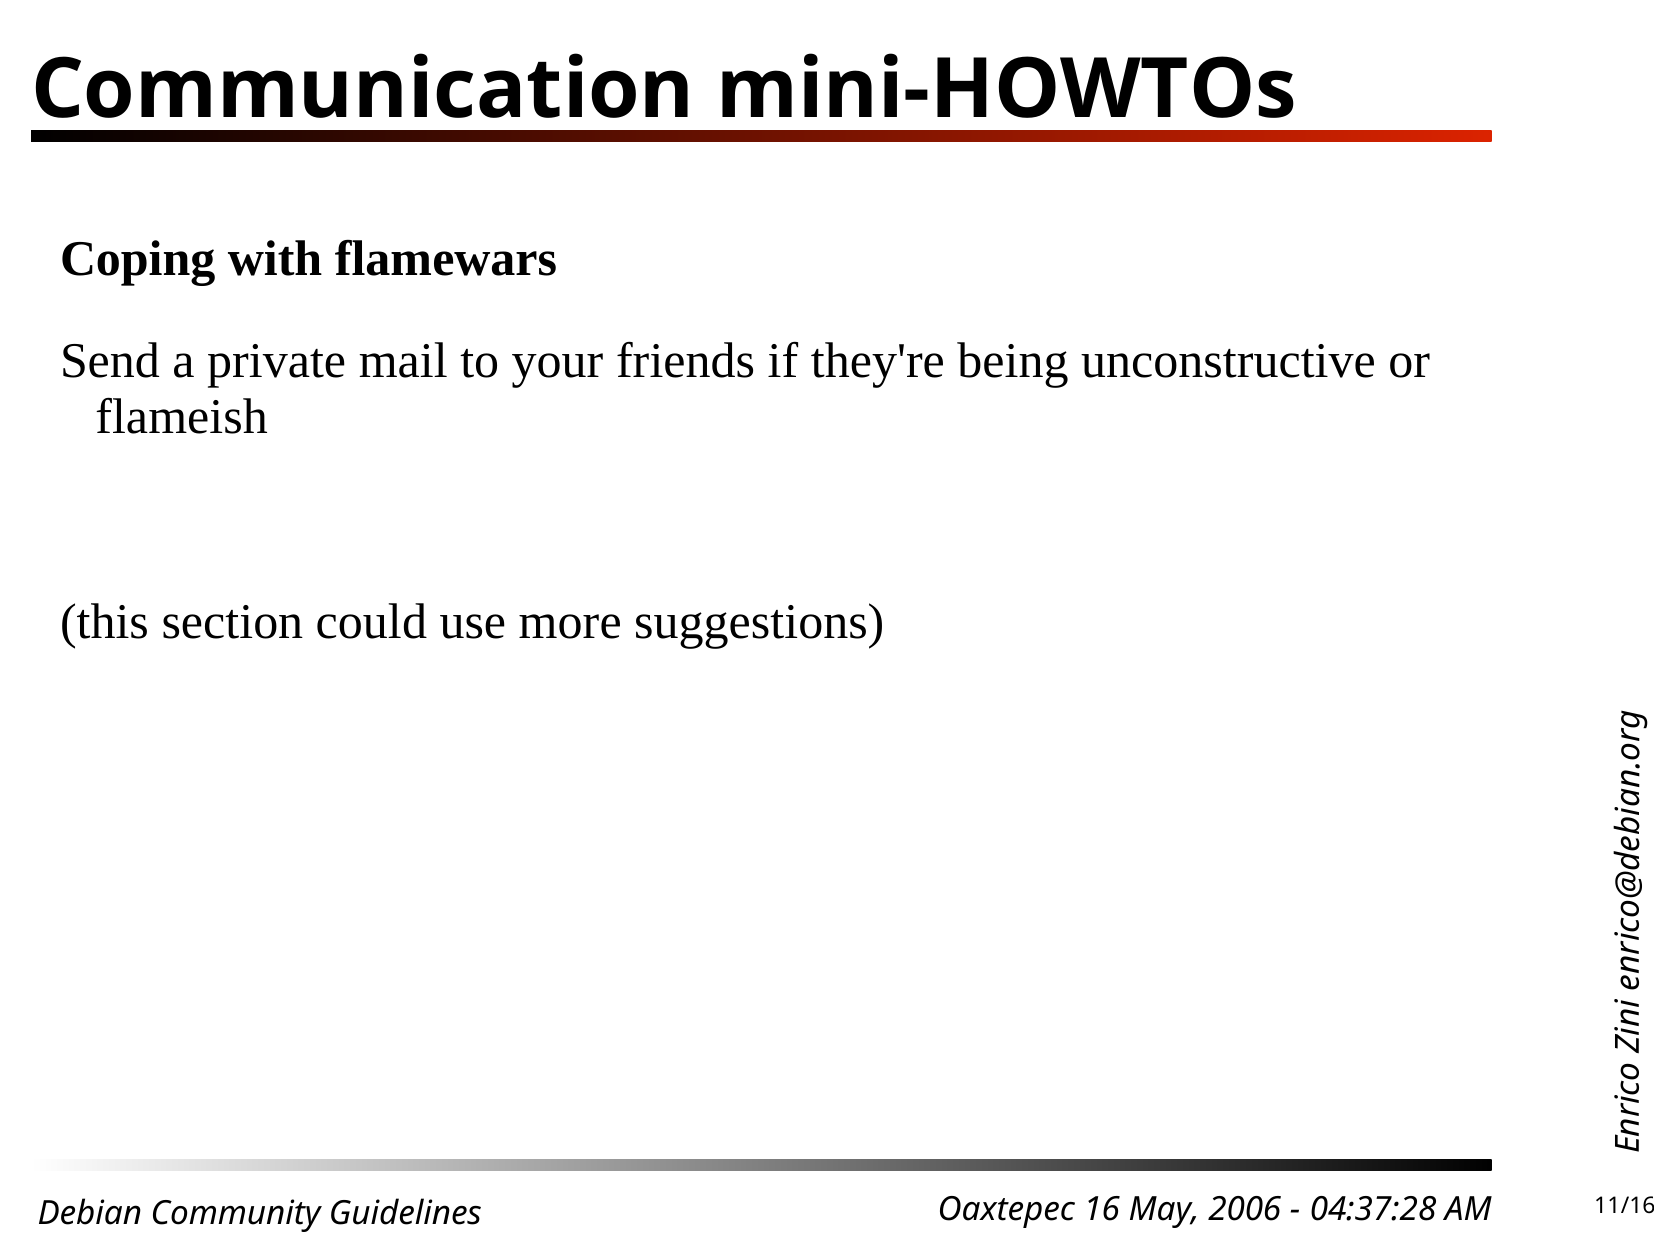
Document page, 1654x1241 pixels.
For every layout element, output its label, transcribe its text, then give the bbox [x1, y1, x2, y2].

text_box Communication mini-HOWTOs [31, 28, 1438, 165]
text_box Coping with flamewars Send a private mail to your friends if they're being unconstructive or flameish (this section could use more suggestions) [60, 230, 1498, 664]
